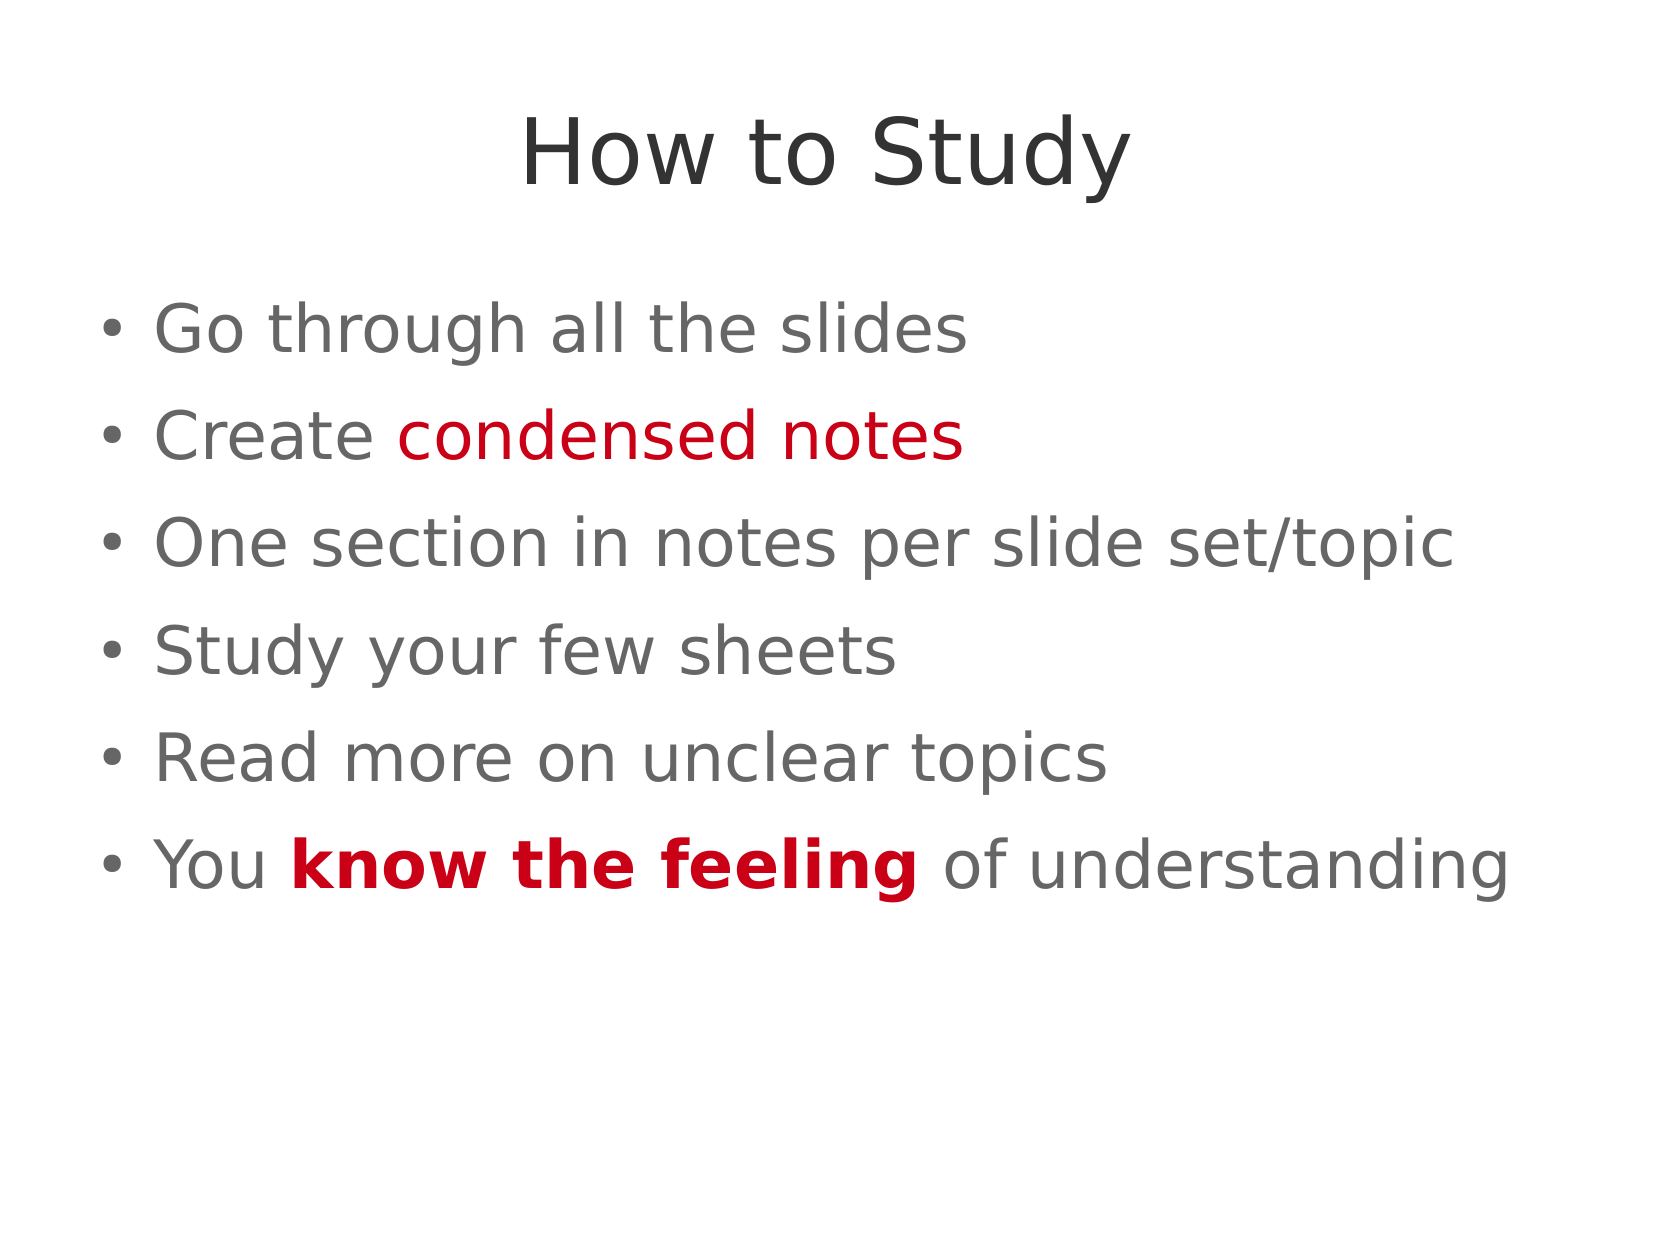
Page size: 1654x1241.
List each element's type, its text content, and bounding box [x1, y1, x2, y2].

title How to Study [82, 56, 1571, 250]
list Go through all the slides Create condensed notes One section in notes per slide set/topic Study your few sheets Read more on unclear topics You know the feeling of understanding [82, 290, 1571, 1109]
